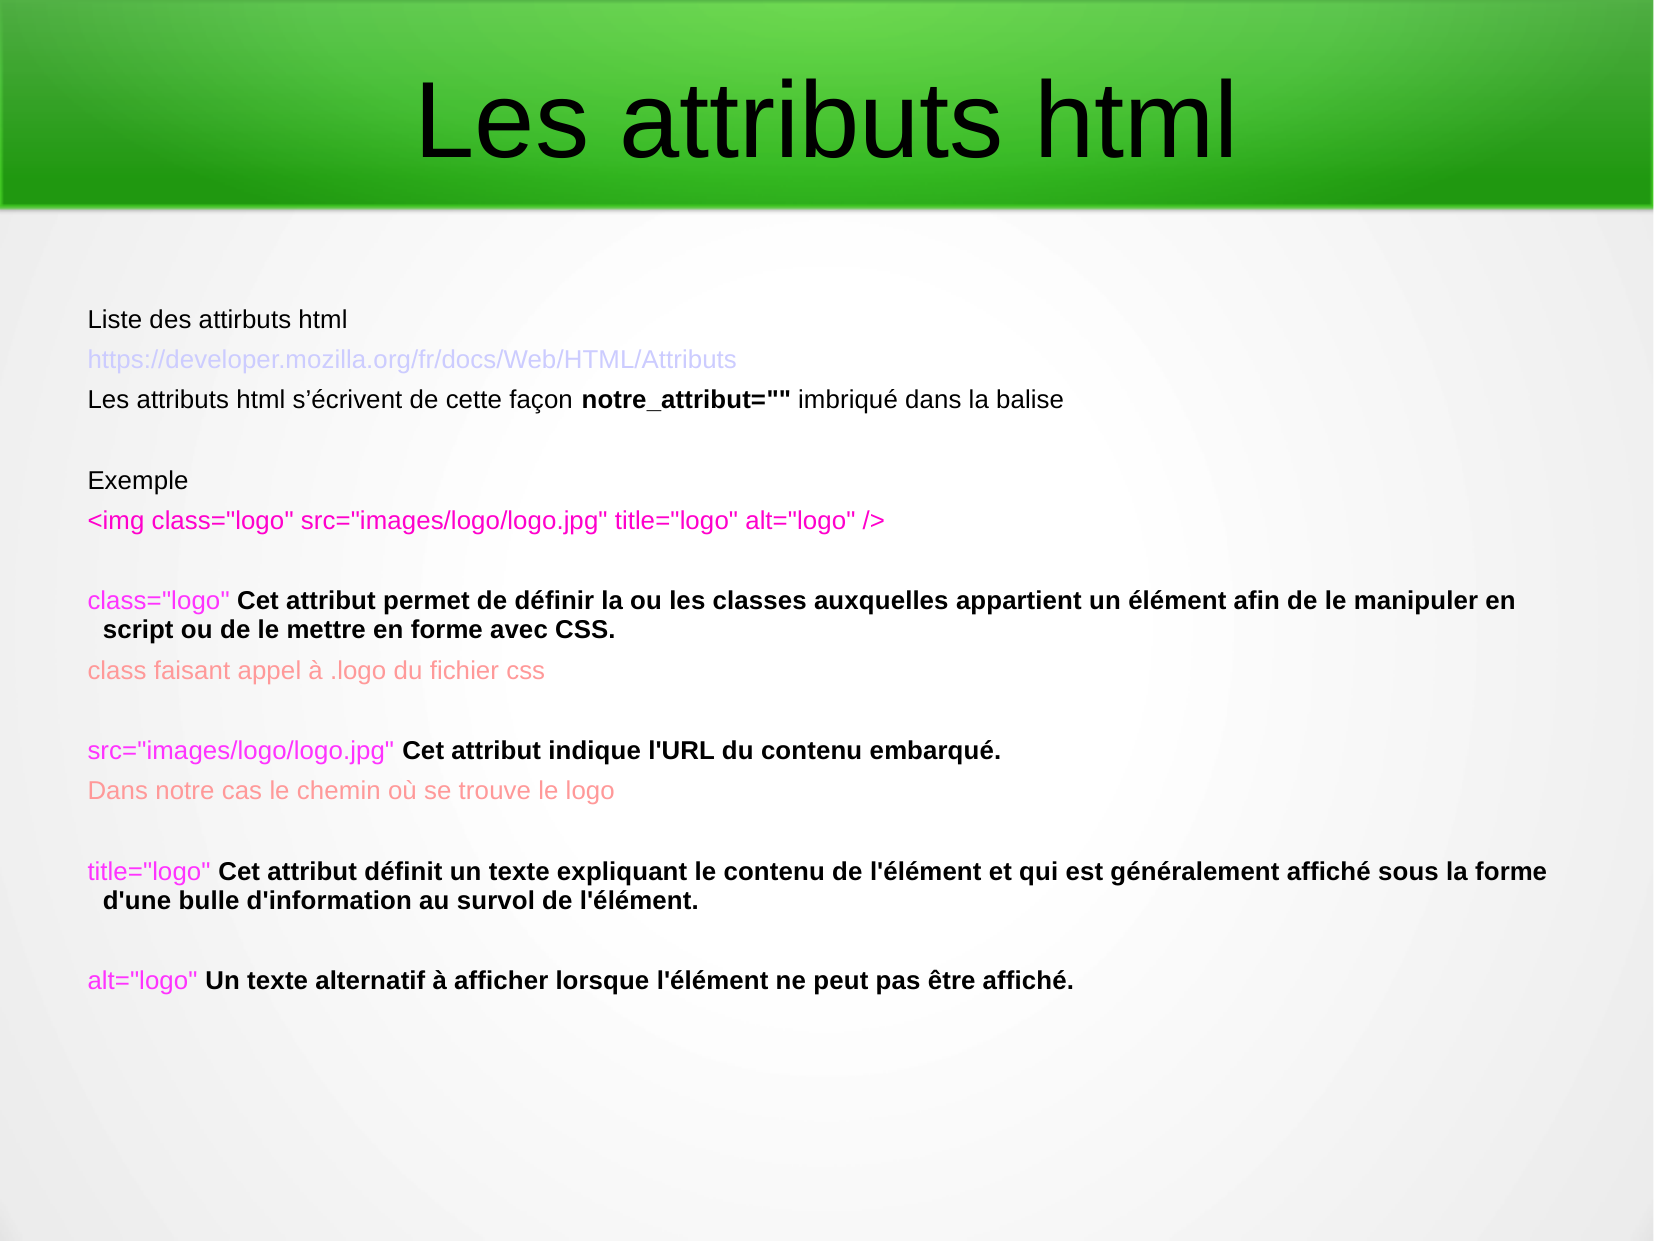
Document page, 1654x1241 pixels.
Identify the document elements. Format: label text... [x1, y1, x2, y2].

picture [0, 0, 1654, 1241]
title Les attributs html [82, 47, 1571, 189]
list Liste des attirbuts html https://developer.mozilla.org/fr/docs/Web/HTML/Attributs Les attributs html s’écrivent de cette façon notre_attribut="" imbriqué dans la balise Exemple <img class="logo" src="images/logo/logo.jpg" title="logo" alt="logo" /> class="logo" Cet attribut permet de définir la ou les classes auxquelles appartient un élément afin de le manipuler en script ou de le mettre en forme avec CSS. class faisant appel à .logo du fichier css src="images/logo/logo.jpg" Cet attribut indique l'URL du contenu embarqué. Dans notre cas le chemin où se trouve le logo title="logo" Cet attribut définit un texte expliquant le contenu de l'élément et qui est généralement affiché sous la forme d'une bulle d'information au survol de l'élément. alt="logo" Un texte alternatif à afficher lorsque l'élément ne peut pas être affiché. [82, 299, 1571, 1019]
